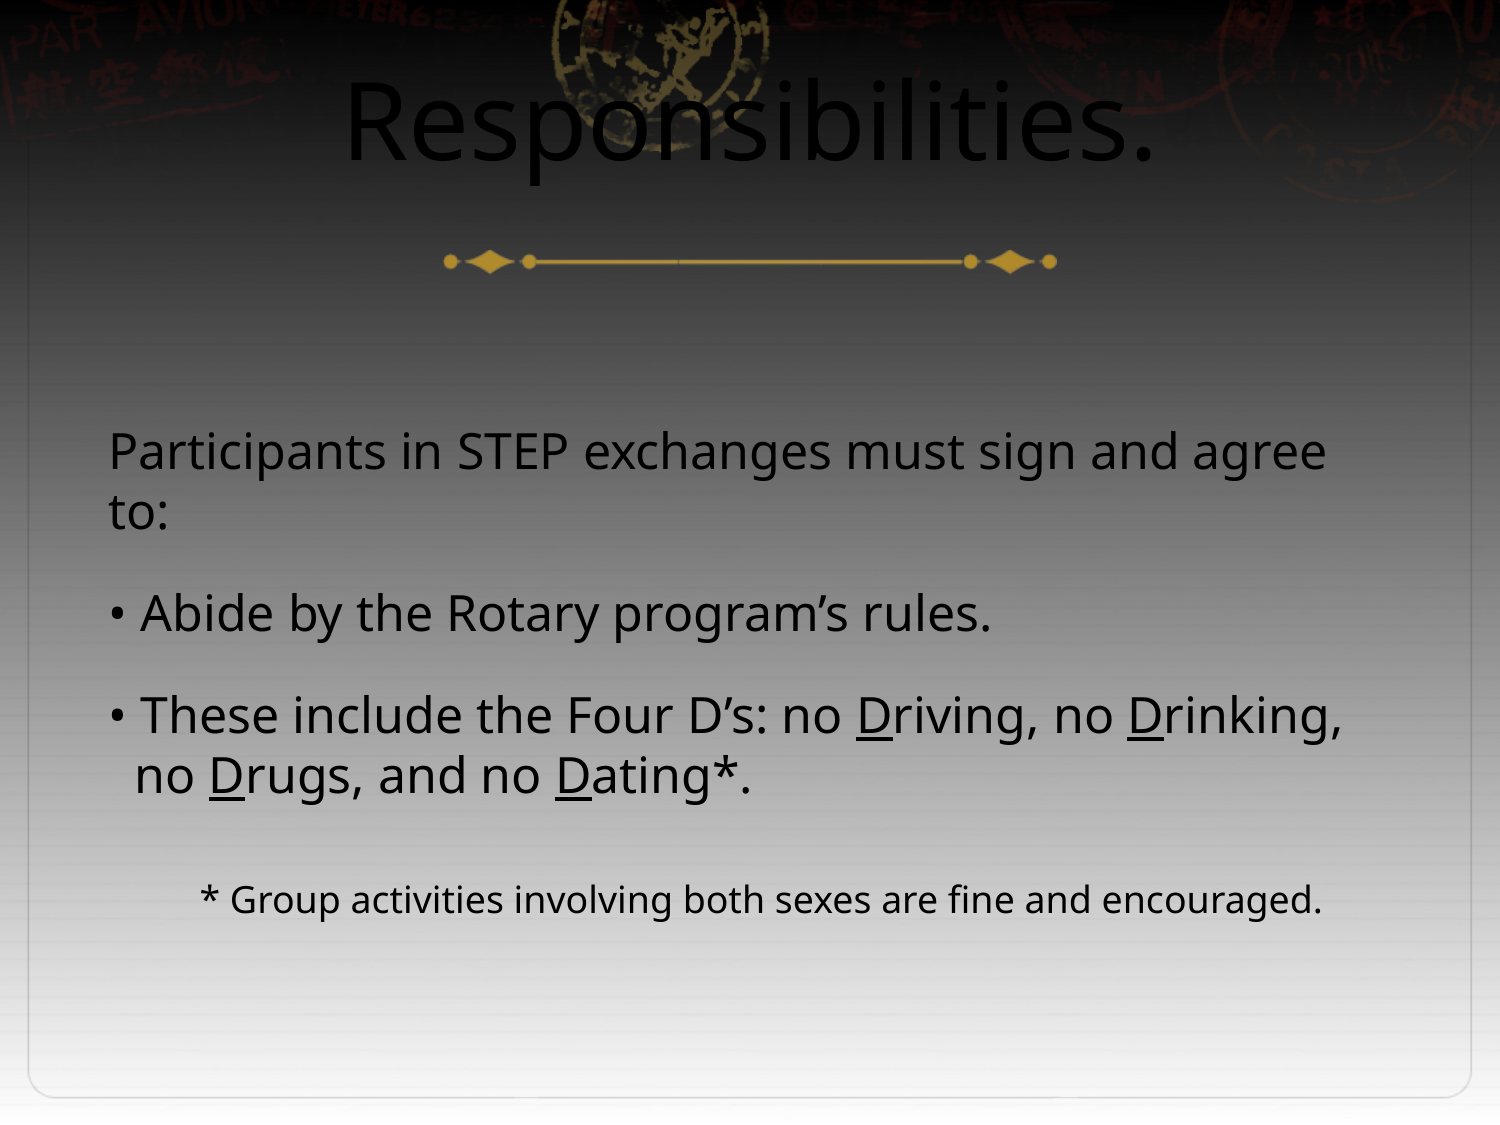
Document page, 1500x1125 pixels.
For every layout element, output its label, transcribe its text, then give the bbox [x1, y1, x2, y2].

title Responsibilities. [93, 45, 1407, 233]
list Participants in STEP exchanges must sign and agree to: • Abide by the Rotary program’s rules. • These include the Four D’s: no Driving, no Drinking, no Drugs, and no Dating*. * Group activities involving both sexes are fine and encouraged. [93, 310, 1407, 1037]
picture [0, 0, 1500, 1125]
